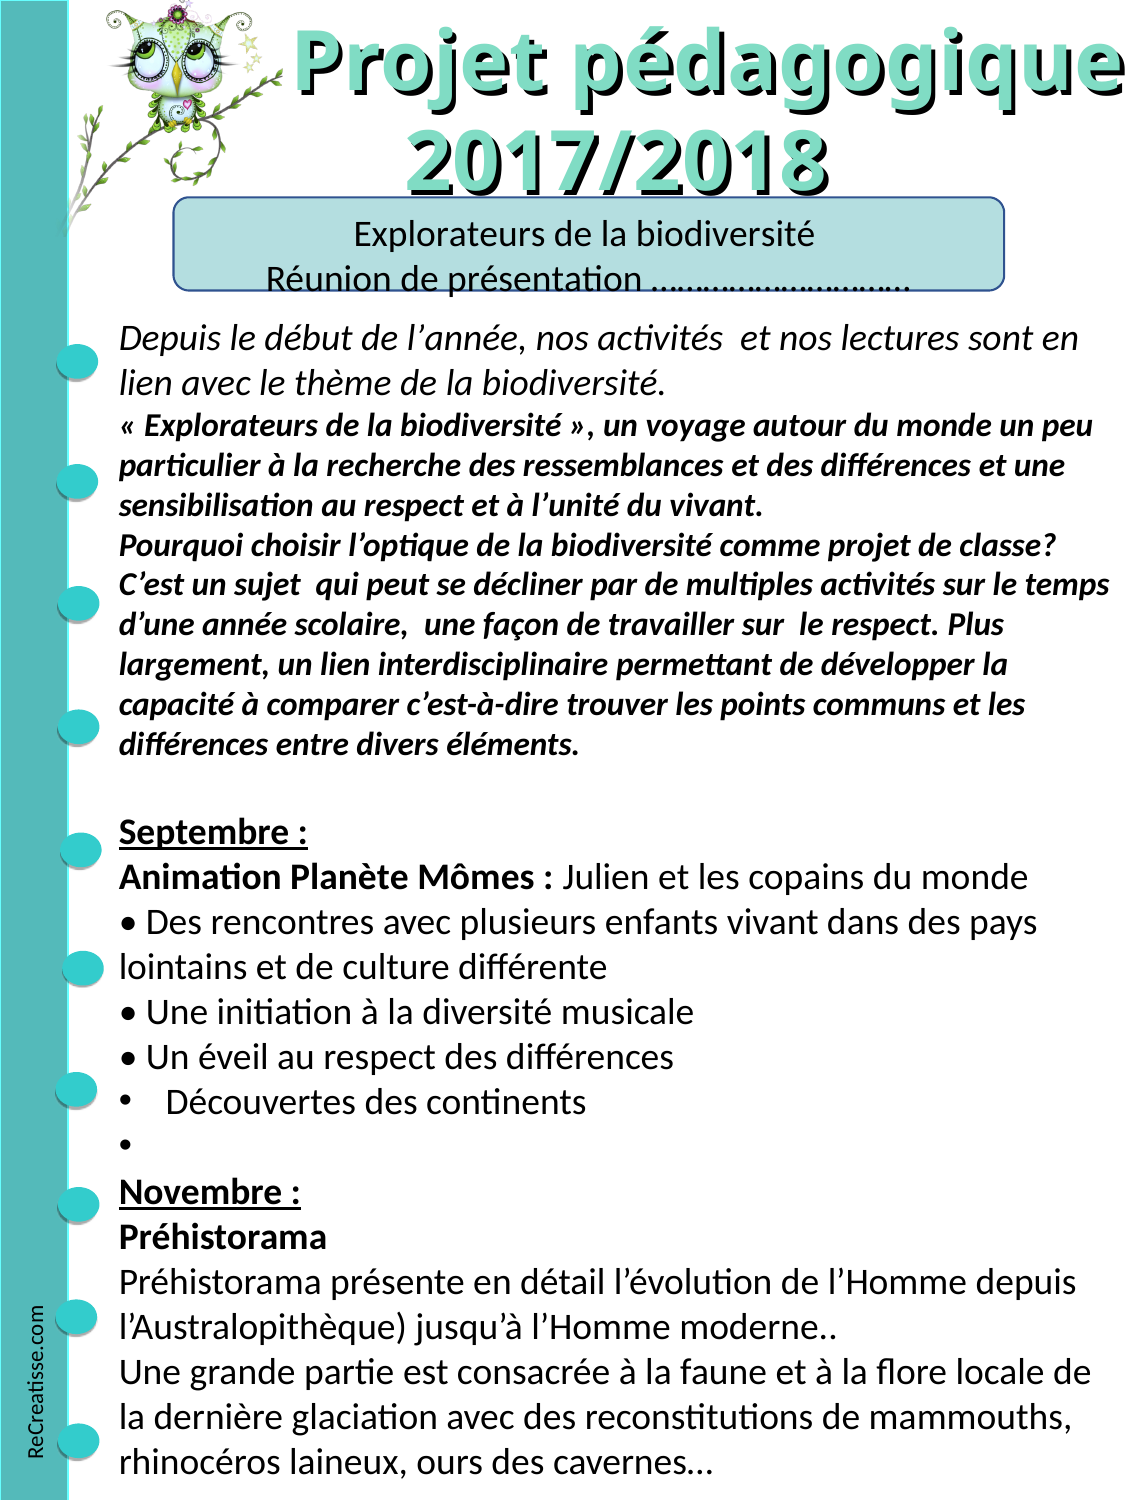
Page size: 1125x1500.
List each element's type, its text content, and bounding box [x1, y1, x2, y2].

picture [55, 0, 275, 237]
text_box ReCreatisse.com [13, 1290, 55, 1474]
text_box [0, 0, 104, 1500]
text_box Depuis le début de l’année, nos activités et nos lectures sont en lien avec le thème de la biodiversité. « Explorateurs de la biodiversité », un voyage autour du monde un peu particulier à la recherche des ressemblances et des différences et une sensibilisation au respect et à l’unité du vivant. Pourquoi choisir l’optique de la biodiversité comme projet de classe? C’est un sujet qui peut se décliner par de multiples activités sur le temps d’une année scolaire, une façon de travailler sur le respect. Plus largement, un lien interdisciplinaire permettant de développer la capacité à comparer c’est-à-dire trouver les points communs et les différences entre divers éléments. Septembre : Animation Planète Mômes : Julien et les copains du monde • Des rencontres avec plusieurs enfants vivant dans des pays lointains et de culture différente • Une initiation à la diversité musicale • Un éveil au respect des différences Découvertes des continents Novembre : Préhistorama Préhistorama présente en détail l’évolution de l’Homme depuis l’Australopithèque) jusqu’à l’Homme moderne.. Une grande partie est consacrée à la faune et à la flore locale de la dernière glaciation avec des reconstitutions de mammouths, rhinocéros laineux, ours des cavernes… [104, 305, 1125, 1500]
text_box Projet pédagogique 2017/2018 [275, 0, 1125, 215]
text_box Explorateurs de la biodiversité Réunion de présentation ………………………… [173, 197, 1005, 291]
